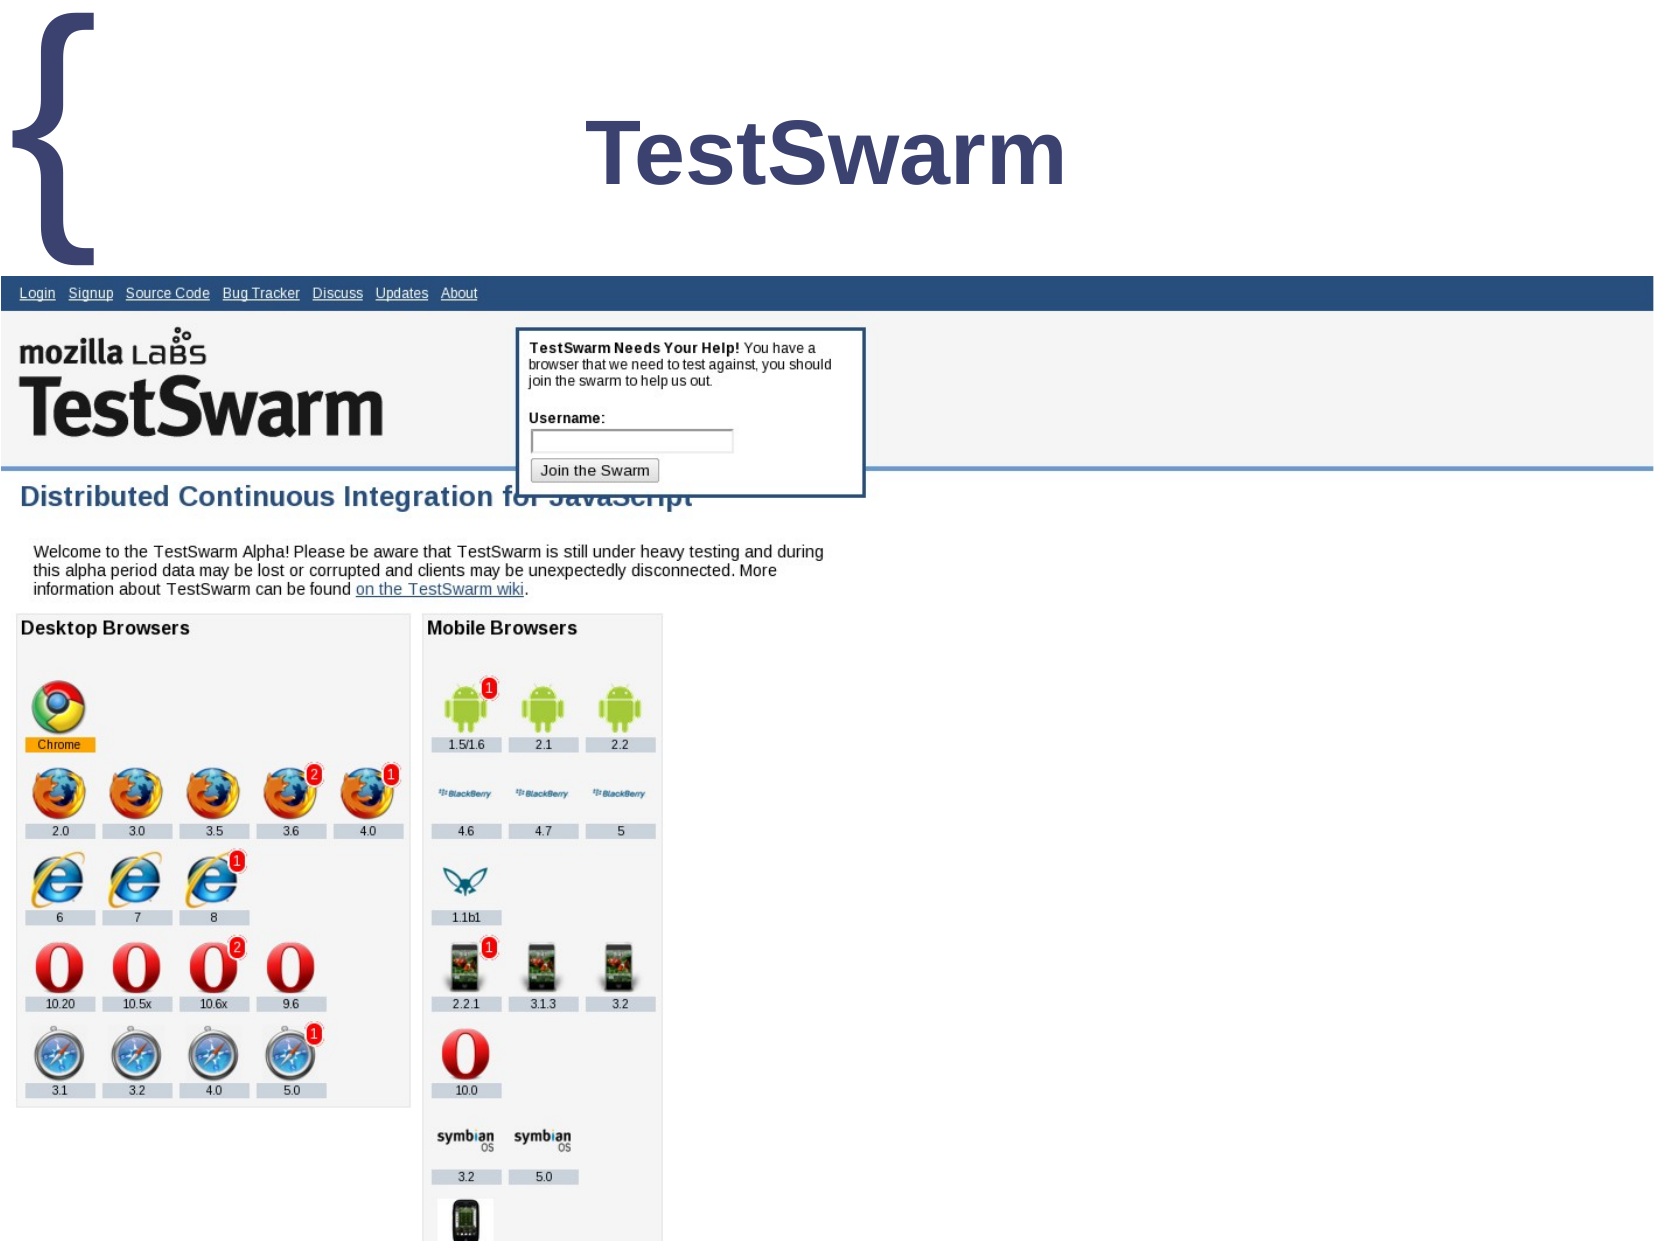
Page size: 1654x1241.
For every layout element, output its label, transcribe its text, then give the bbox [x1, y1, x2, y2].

title TestSwarm [82, 56, 1571, 250]
picture [1, 276, 1654, 1241]
